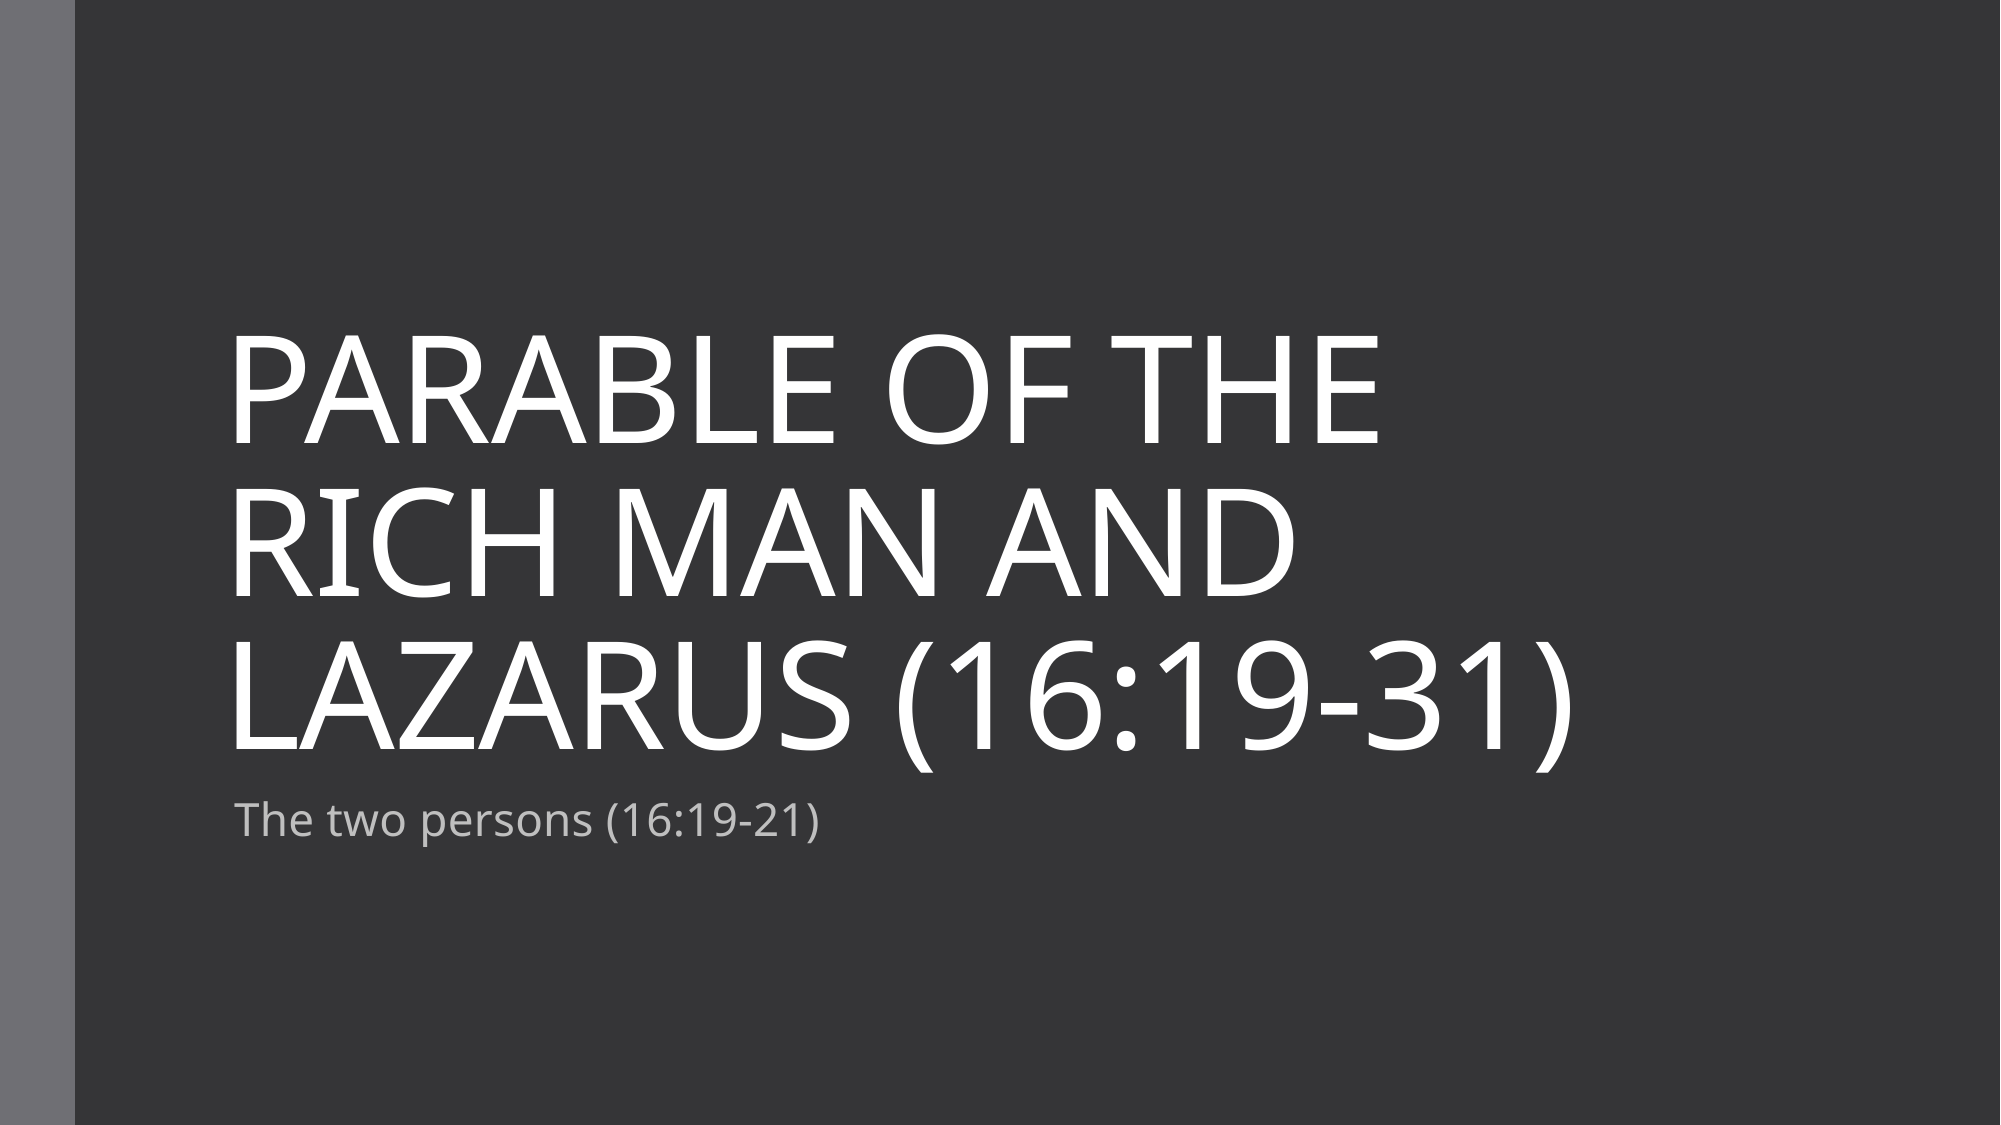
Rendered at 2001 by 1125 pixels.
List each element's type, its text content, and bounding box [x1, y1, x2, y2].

title PARABLE OF THE RICH MAN AND LAZARUS (16:19-31) [206, 124, 1752, 787]
subtitle The two persons (16:19-21) [206, 787, 1752, 1066]
